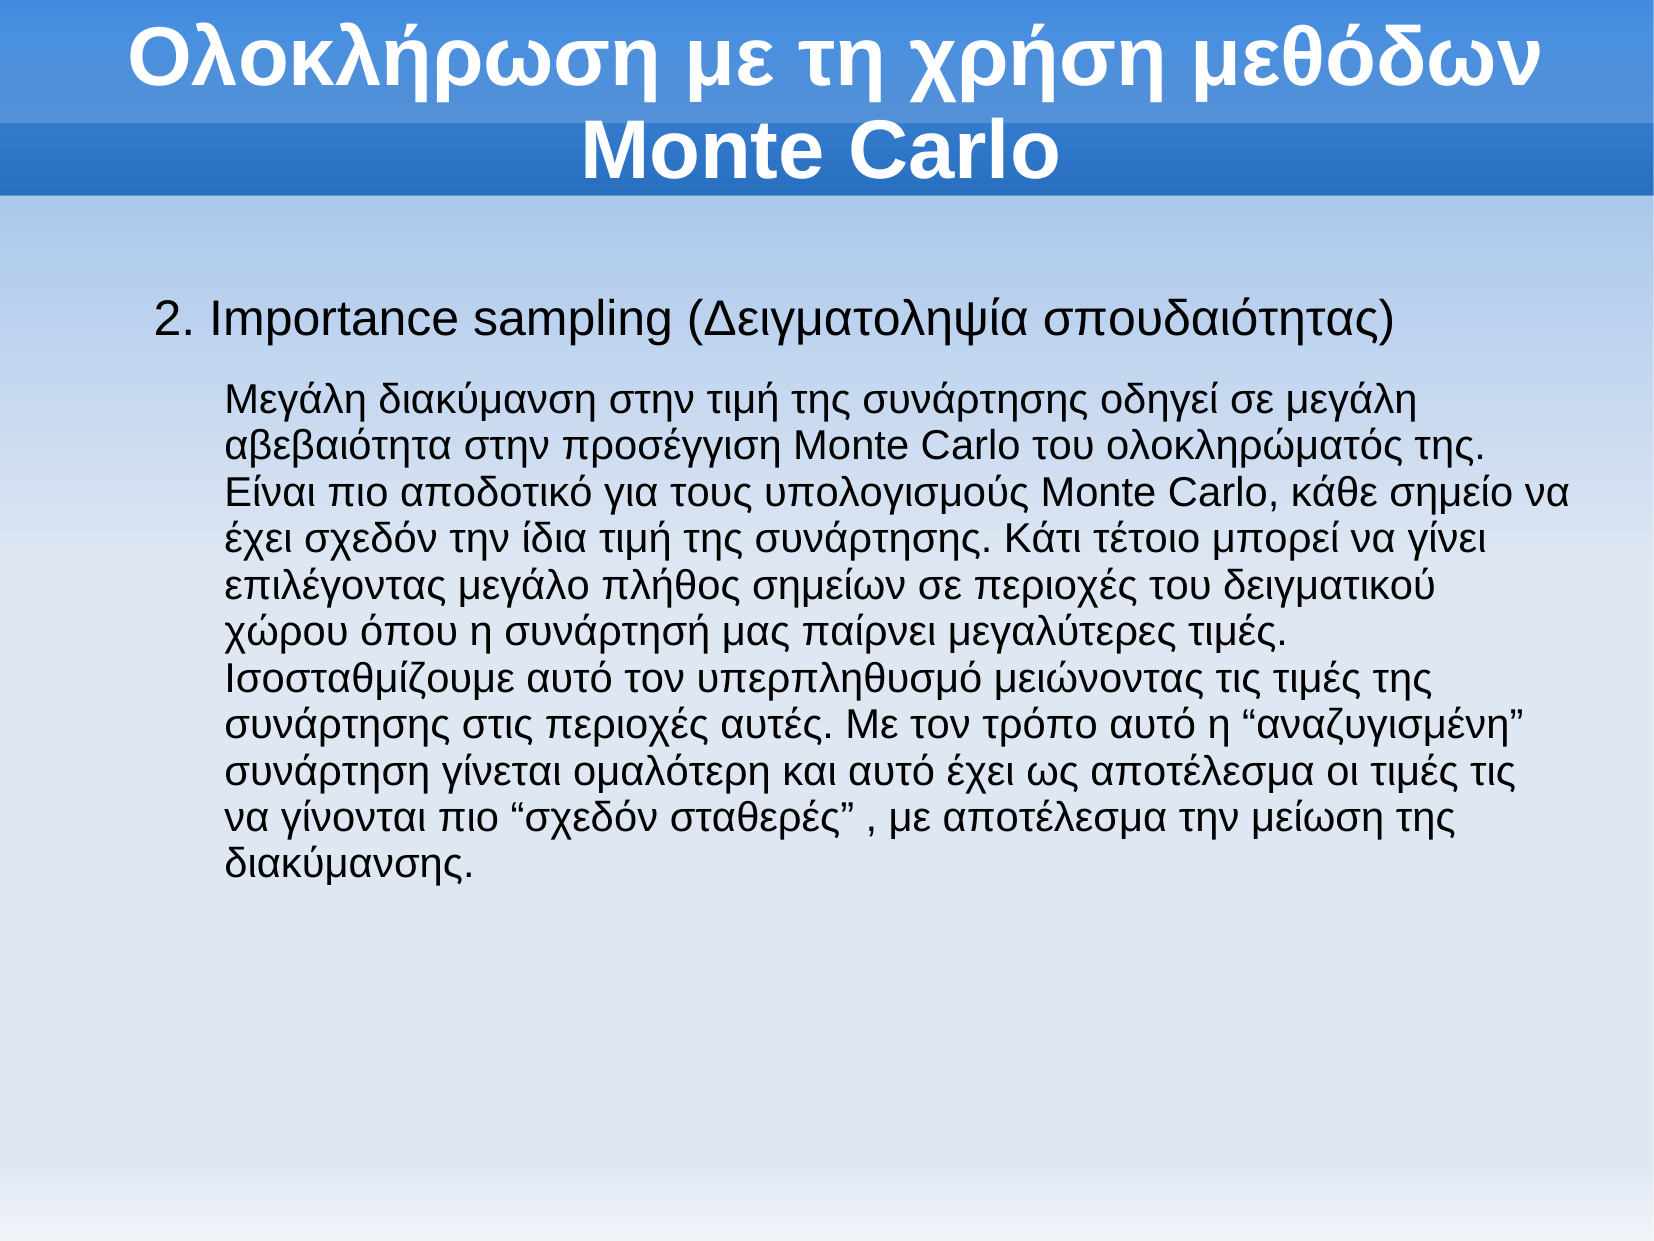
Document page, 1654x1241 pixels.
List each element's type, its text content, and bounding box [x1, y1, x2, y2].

title Ολοκλήρωση με τη χρήση μεθόδων Monte Carlo [76, 7, 1565, 200]
picture [0, 0, 1654, 1241]
list 2. Importance sampling (Δειγματοληψία σπουδαιότητας) Μεγάλη διακύμανση στην τιμή της συνάρτησης οδηγεί σε μεγάλη αβεβαιότητα στην προσέγγιση Monte Carlo του ολοκληρώματός της. Είναι πιο αποδοτικό για τους υπολογισμούς Monte Carlo, κάθε σημείο να έχει σχεδόν την ίδια τιμή της συνάρτησης. Κάτι τέτοιο μπορεί να γίνει επιλέγοντας μεγάλο πλήθος σημείων σε περιοχές του δειγματικού χώρου όπου η συνάρτησή μας παίρνει μεγαλύτερες τιμές. Ισοσταθμίζουμε αυτό τον υπερπληθυσμό μειώνοντας τις τιμές της συνάρτησης στις περιοχές αυτές. Με τον τρόπο αυτό η “αναζυγισμένη” συνάρτηση γίνεται ομαλότερη και αυτό έχει ως αποτέλεσμα οι τιμές τις να γίνονται πιο “σχεδόν σταθερές” , με αποτέλεσμα την μείωση της διακύμανσης. [82, 290, 1571, 1094]
